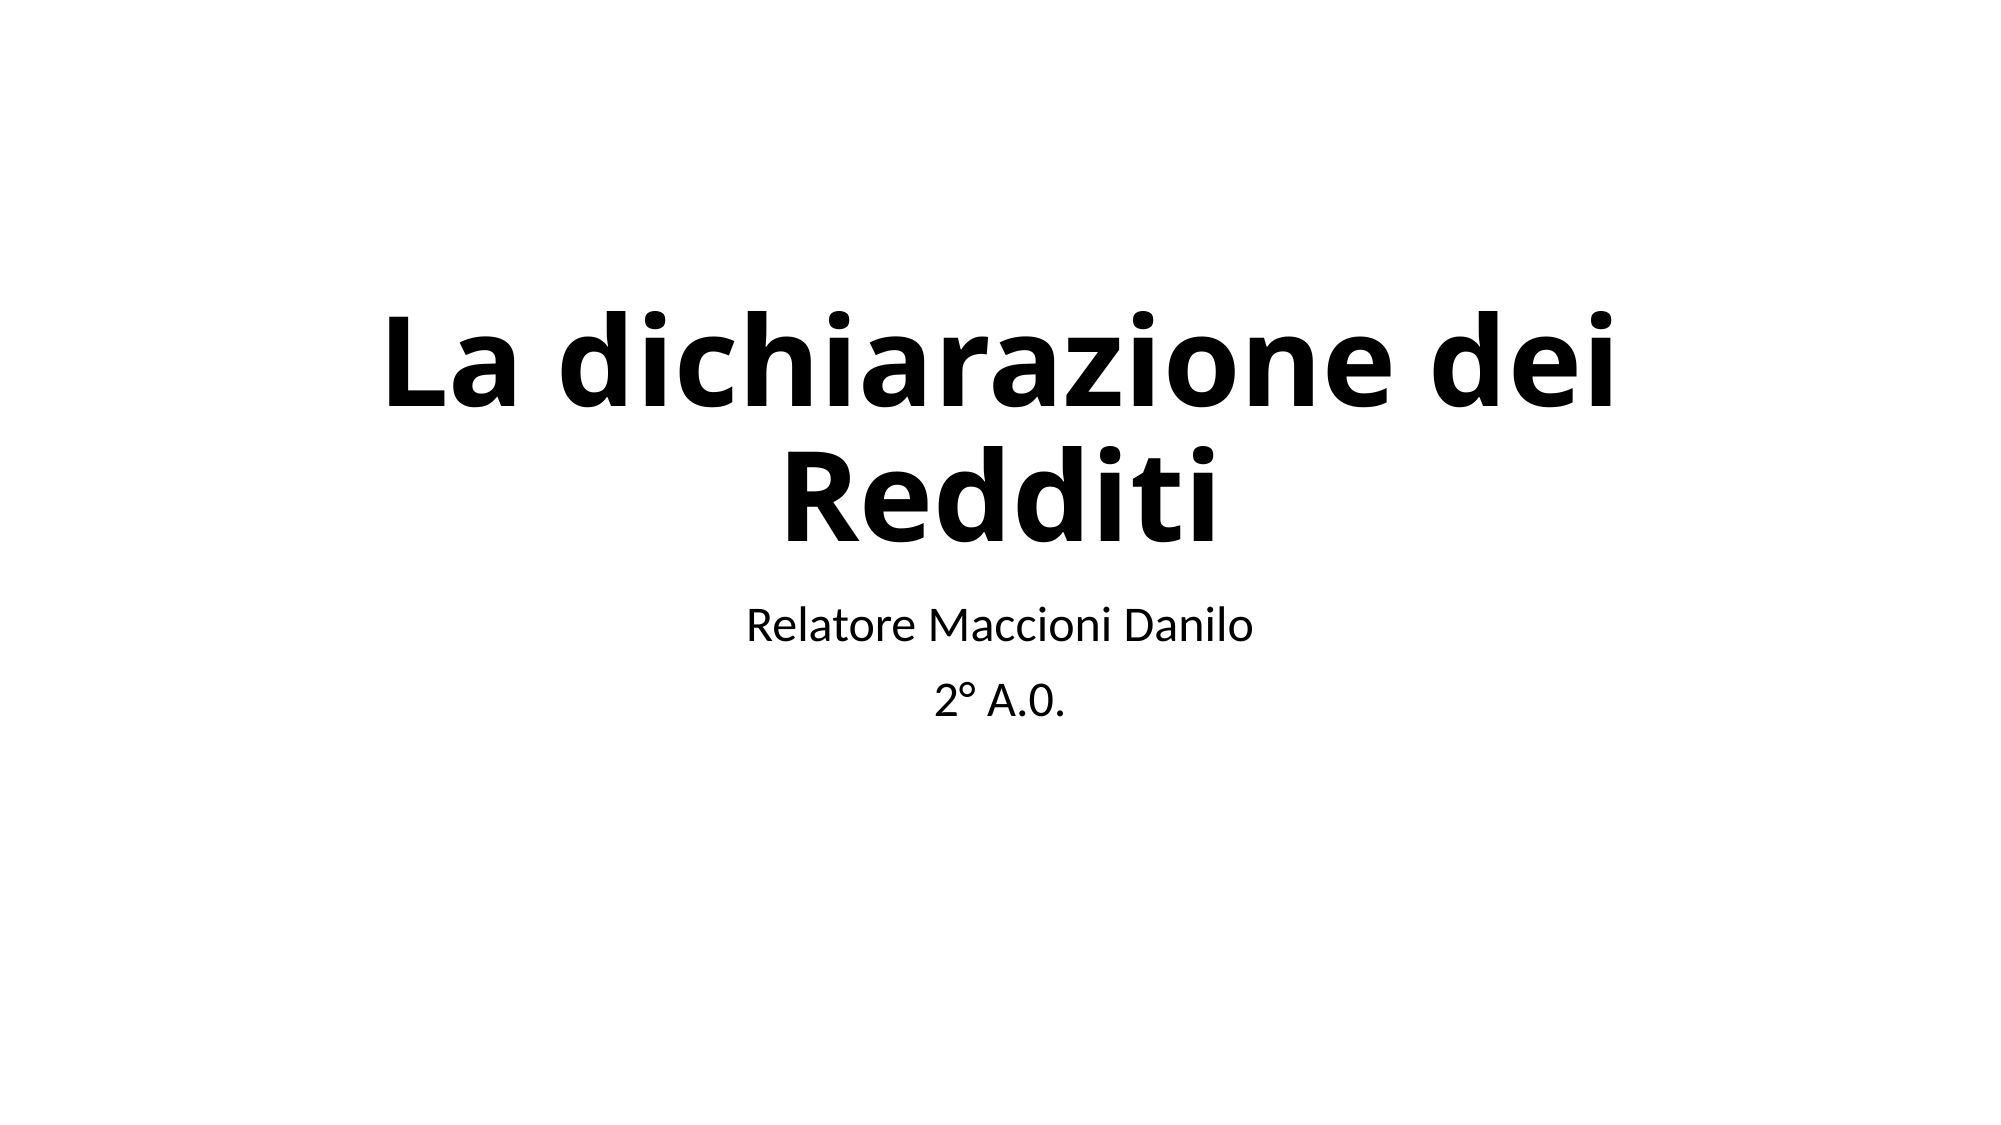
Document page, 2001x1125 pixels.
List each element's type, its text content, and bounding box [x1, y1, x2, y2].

title La dichiarazione dei Redditi [249, 184, 1750, 576]
subtitle Relatore Maccioni Danilo 2° A.0. [249, 590, 1750, 863]
